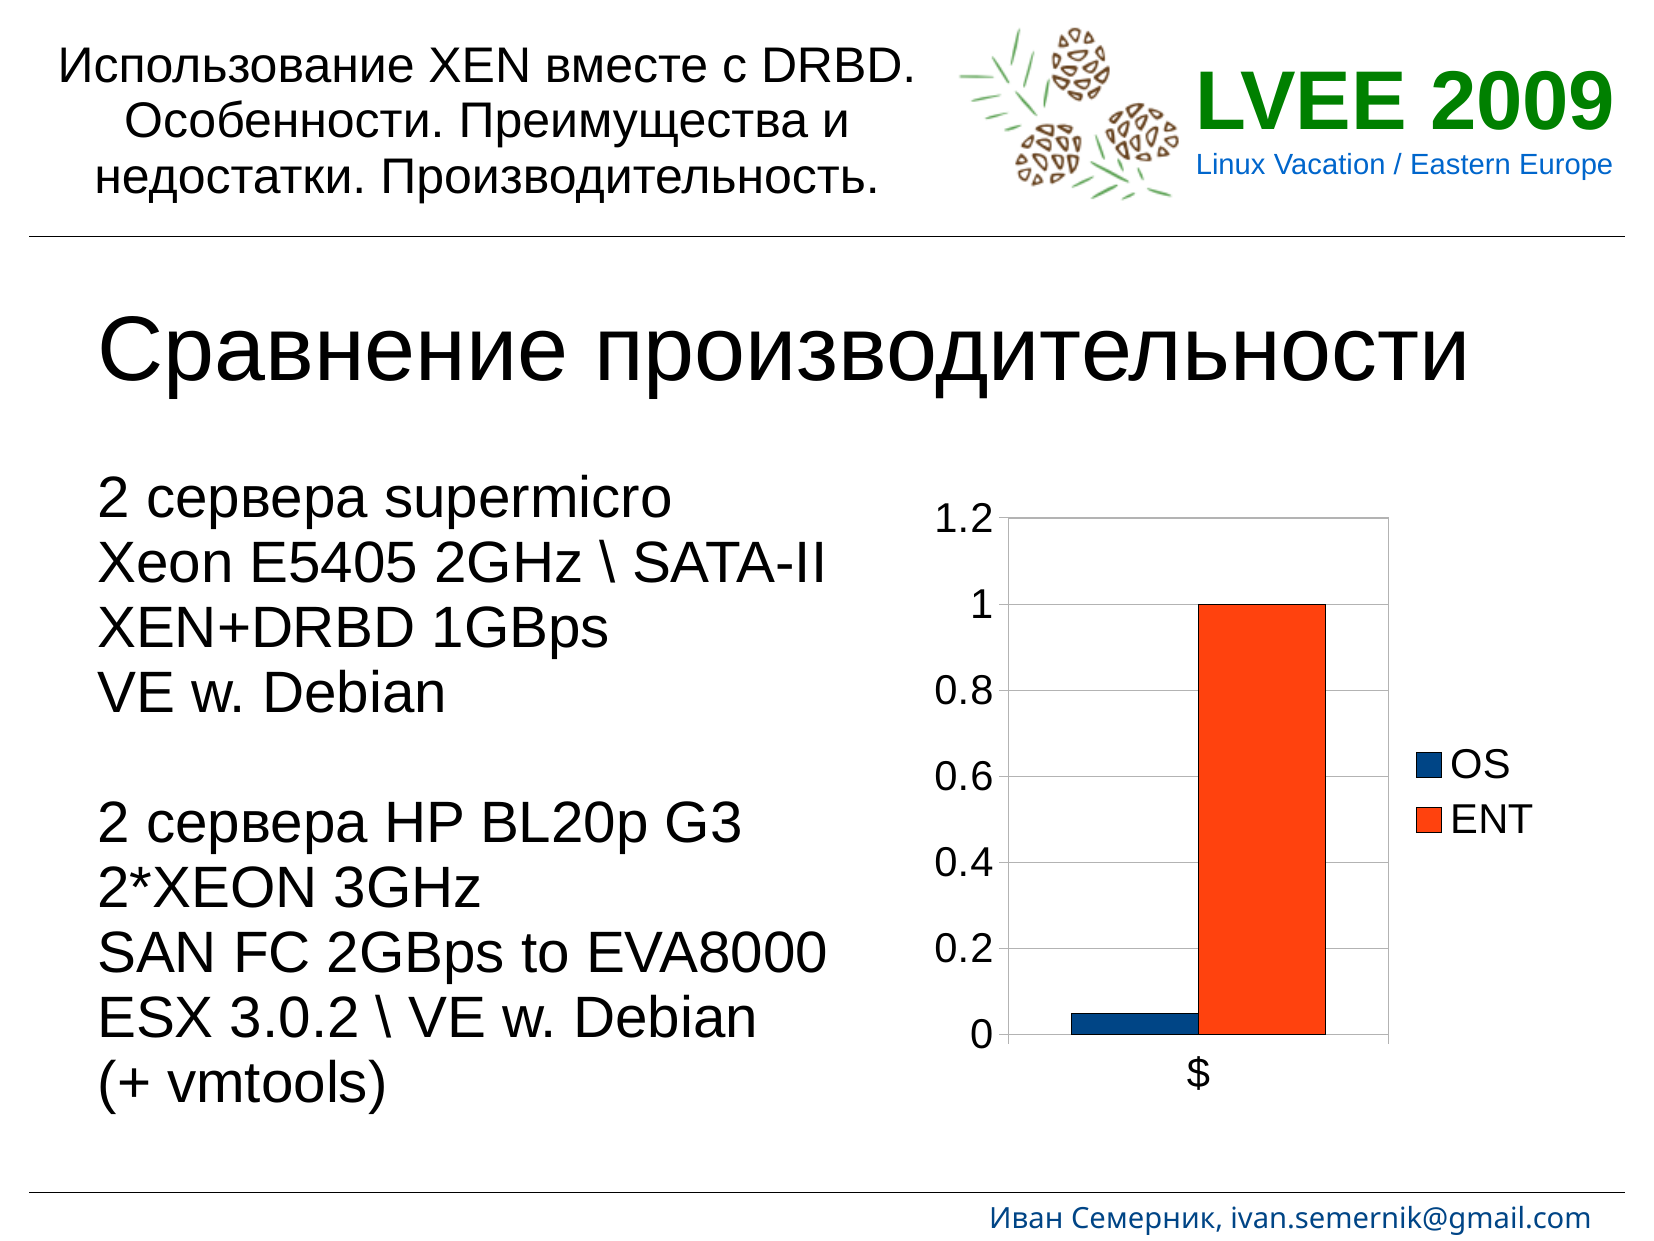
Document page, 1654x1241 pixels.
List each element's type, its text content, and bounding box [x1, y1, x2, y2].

chart [920, 481, 1598, 1123]
text_box Использование XEN вместе с DRBD. Особенности. Преимущества и недостатки. Производительность. [0, 29, 975, 212]
text_box LVEE 2009 Linux Vacation / Eastern Europe [1181, 47, 1654, 188]
picture [953, 11, 1182, 207]
text_box Иван Семерник, ivan.semernik@gmail.com [974, 1189, 1654, 1241]
text_box Сравнение производительности 2 сервера supermicro Xeon E5405 2GHz \ SATA-II XEN+DRBD 1GBps VE w. Debian 2 сервера HP BL20p G3 2*XEON 3GHz SAN FC 2GBps to EVA8000 ESX 3.0.2 \ VE w. Debian (+ vmtools) [82, 289, 1625, 1225]
